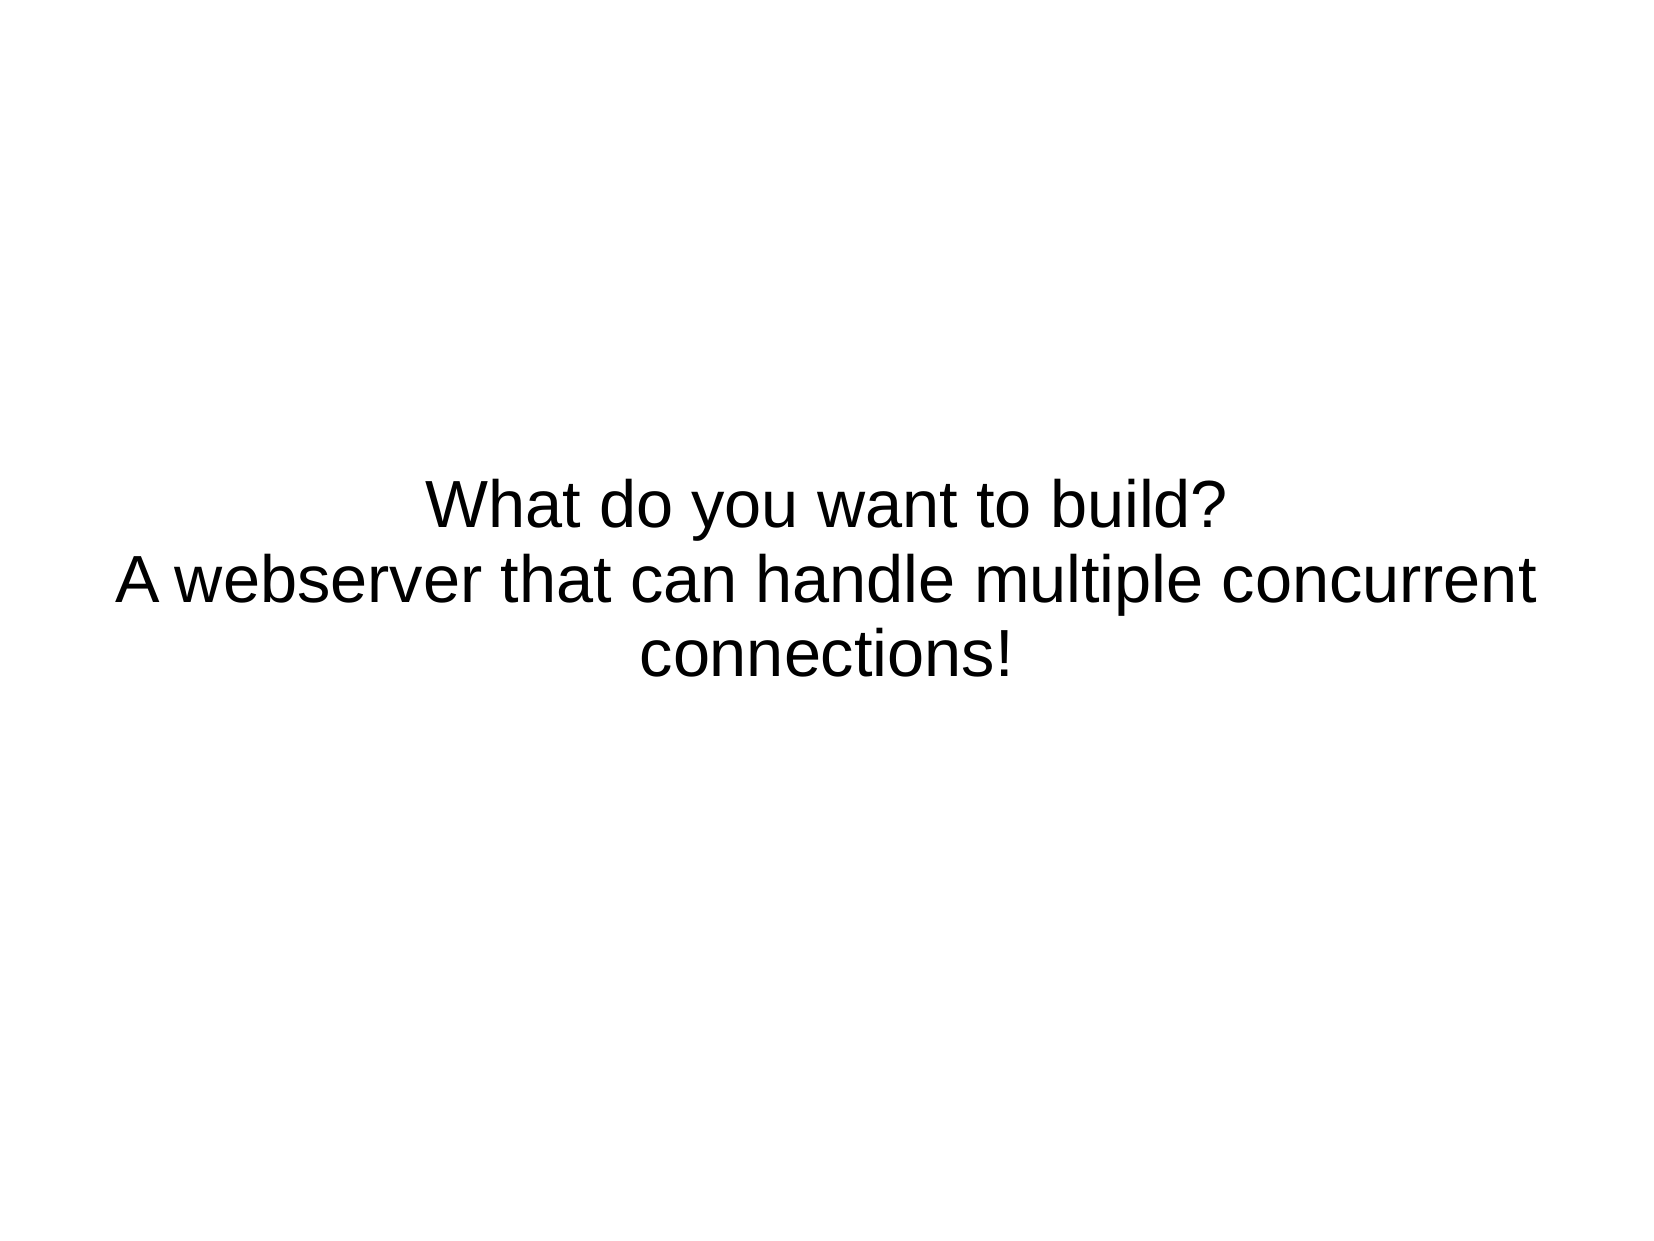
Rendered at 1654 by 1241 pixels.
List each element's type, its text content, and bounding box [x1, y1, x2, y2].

subtitle What do you want to build? A webserver that can handle multiple concurrent connections! [82, 56, 1571, 1102]
